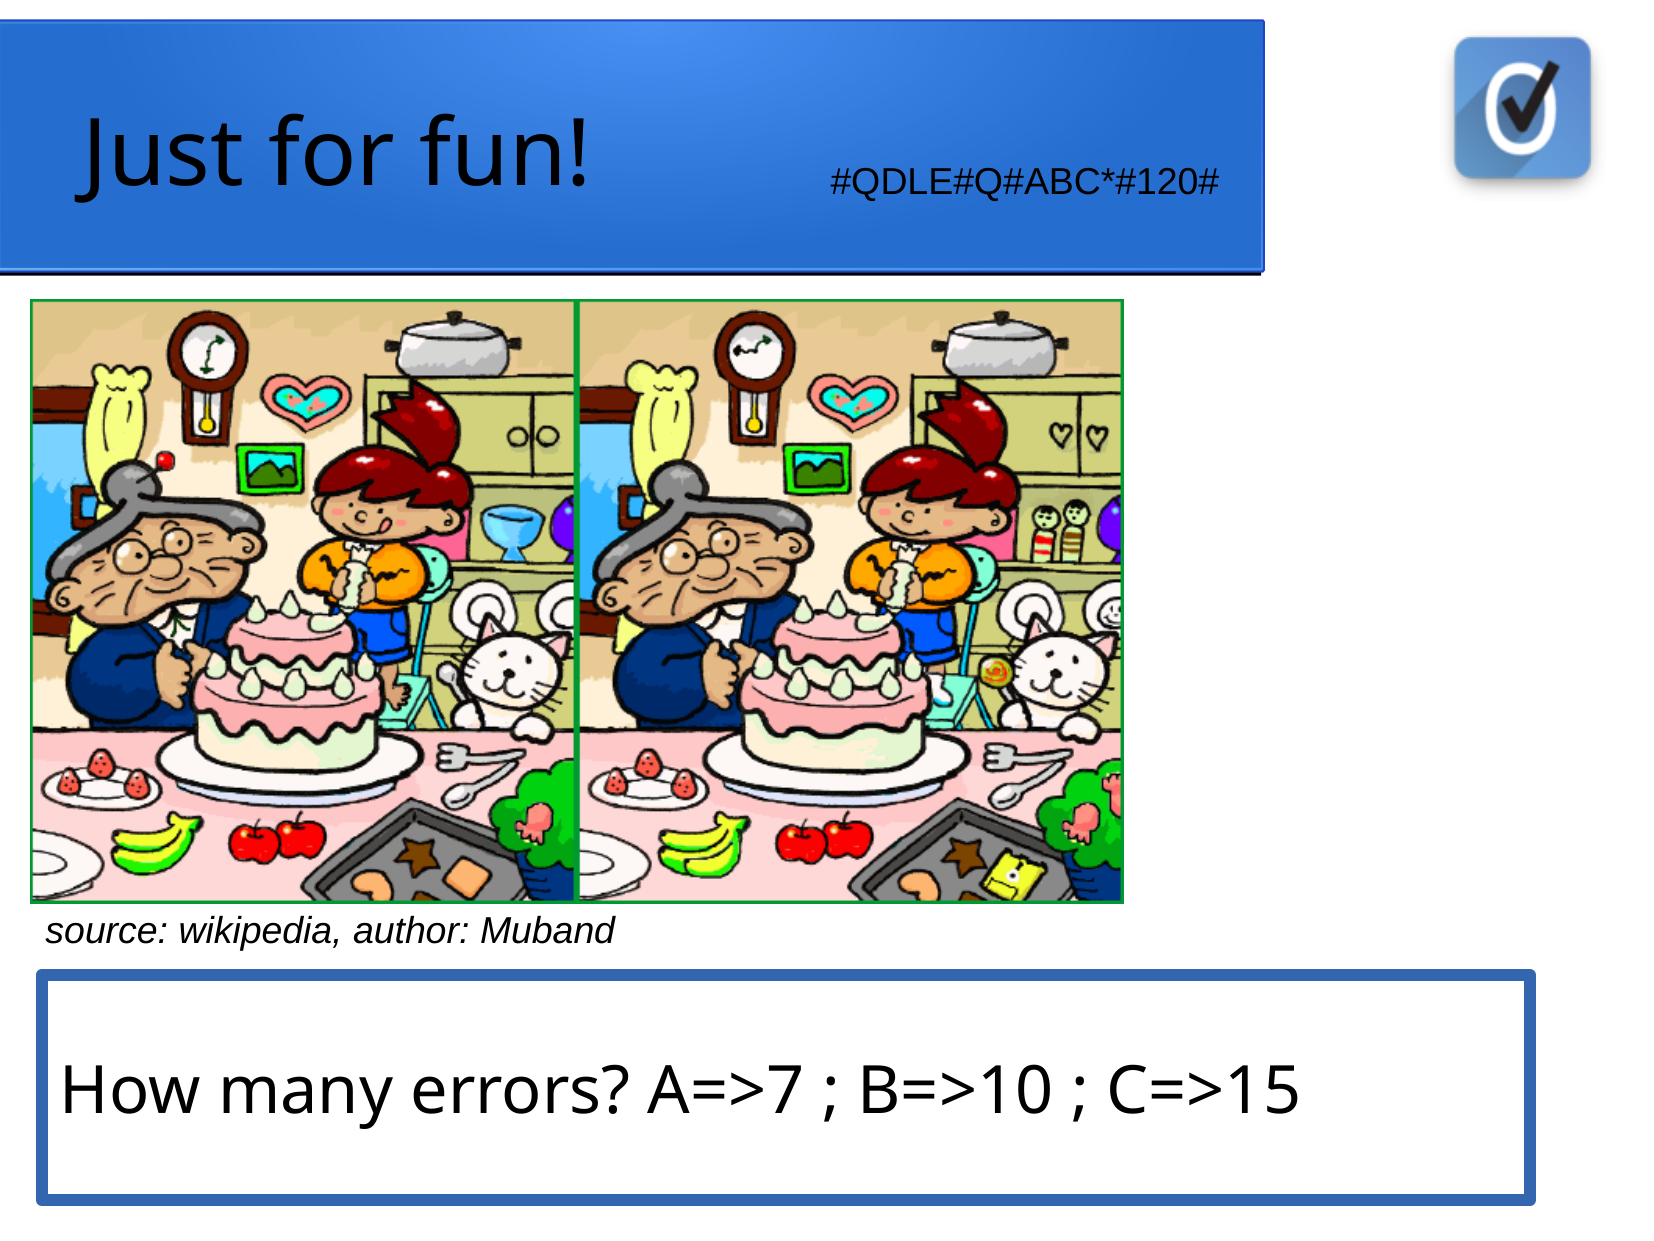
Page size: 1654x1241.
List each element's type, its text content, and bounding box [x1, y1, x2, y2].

picture [1440, 29, 1606, 201]
title Just for fun! [82, 47, 1235, 252]
picture [30, 299, 1124, 904]
text_box #QDLE#Q#ABC*#120# [815, 153, 1235, 211]
text_box source: wikipedia, author: Muband [30, 902, 631, 960]
text_box How many errors? A=>7 ; B=>10 ; C=>15 [41, 975, 1531, 1200]
